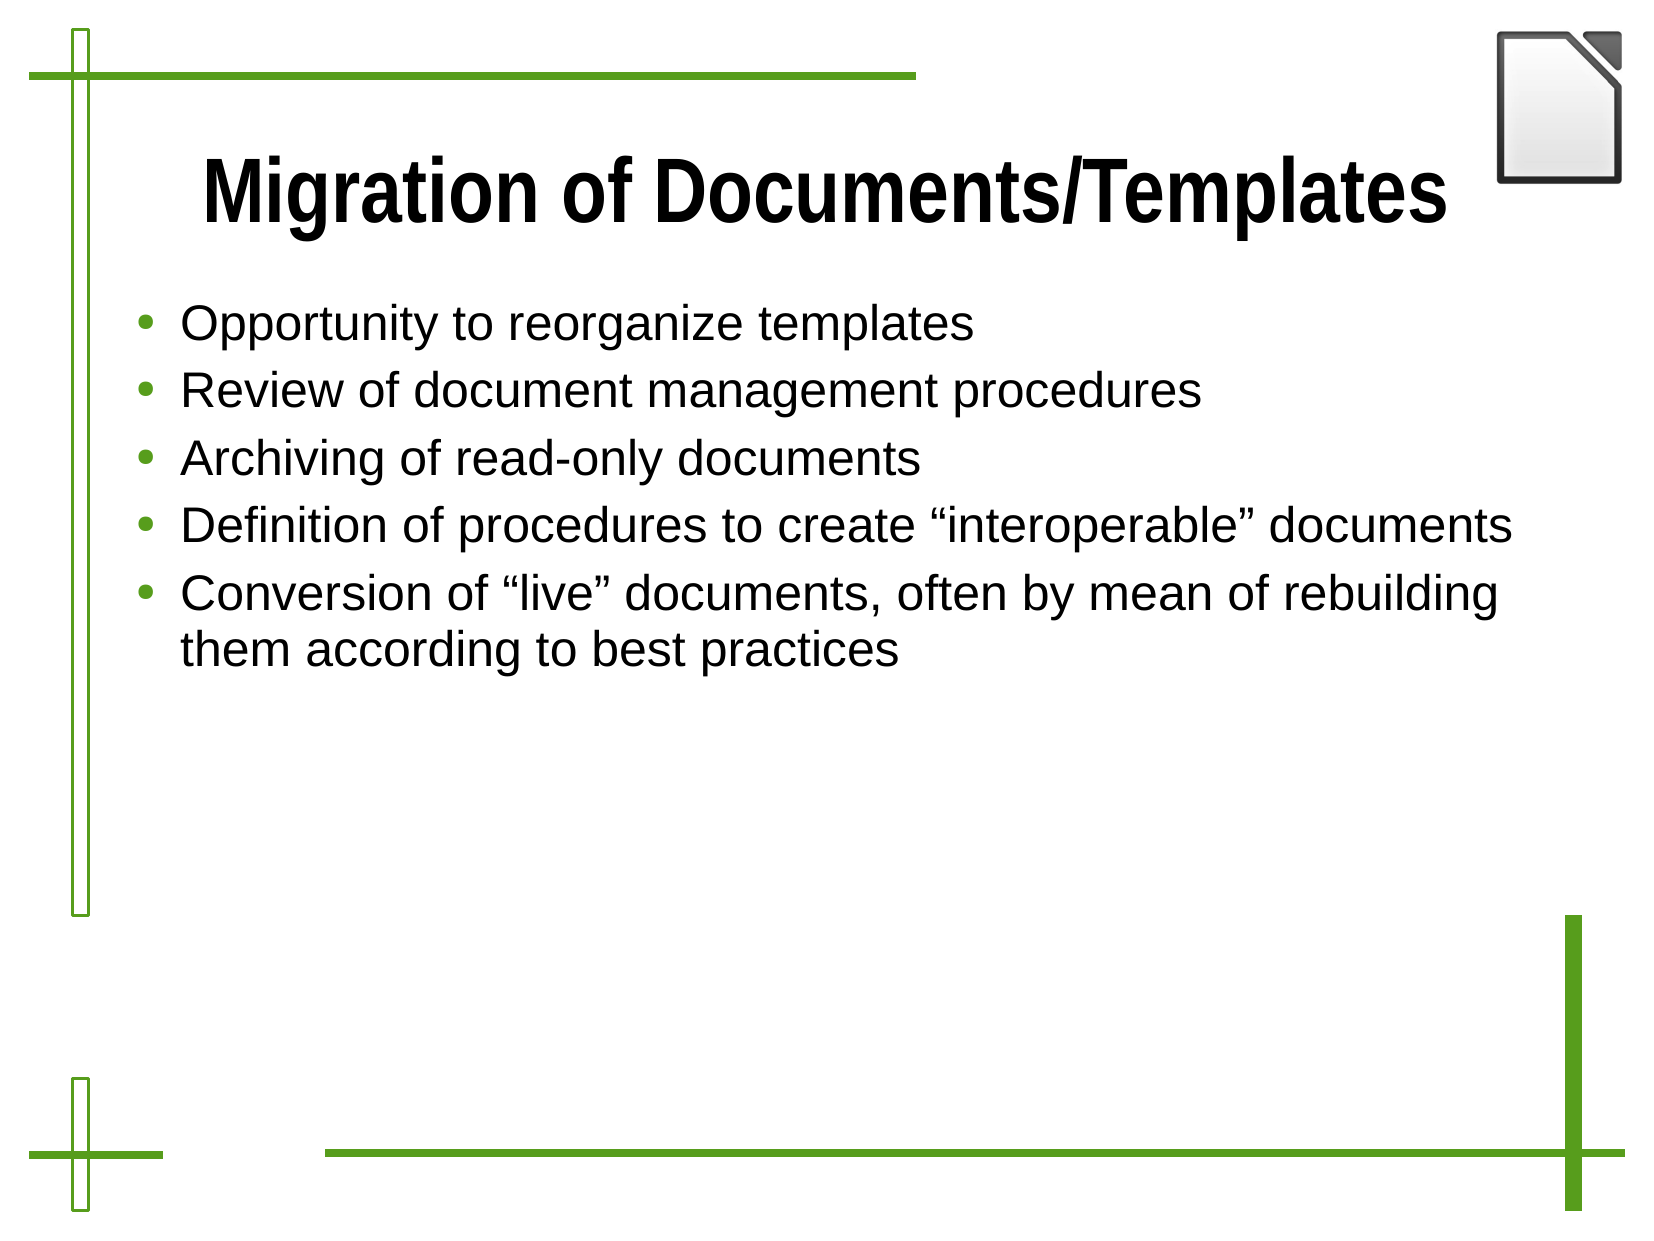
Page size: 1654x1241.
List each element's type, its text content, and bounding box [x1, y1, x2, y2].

list Opportunity to reorganize templates Review of document management procedures Archiving of read-only documents Definition of procedures to create “interoperable” documents Conversion of “live” documents, often by mean of rebuilding them according to best practices [118, 295, 1536, 1123]
title Migration of Documents/Templates [118, 118, 1536, 260]
picture [1494, 29, 1624, 186]
